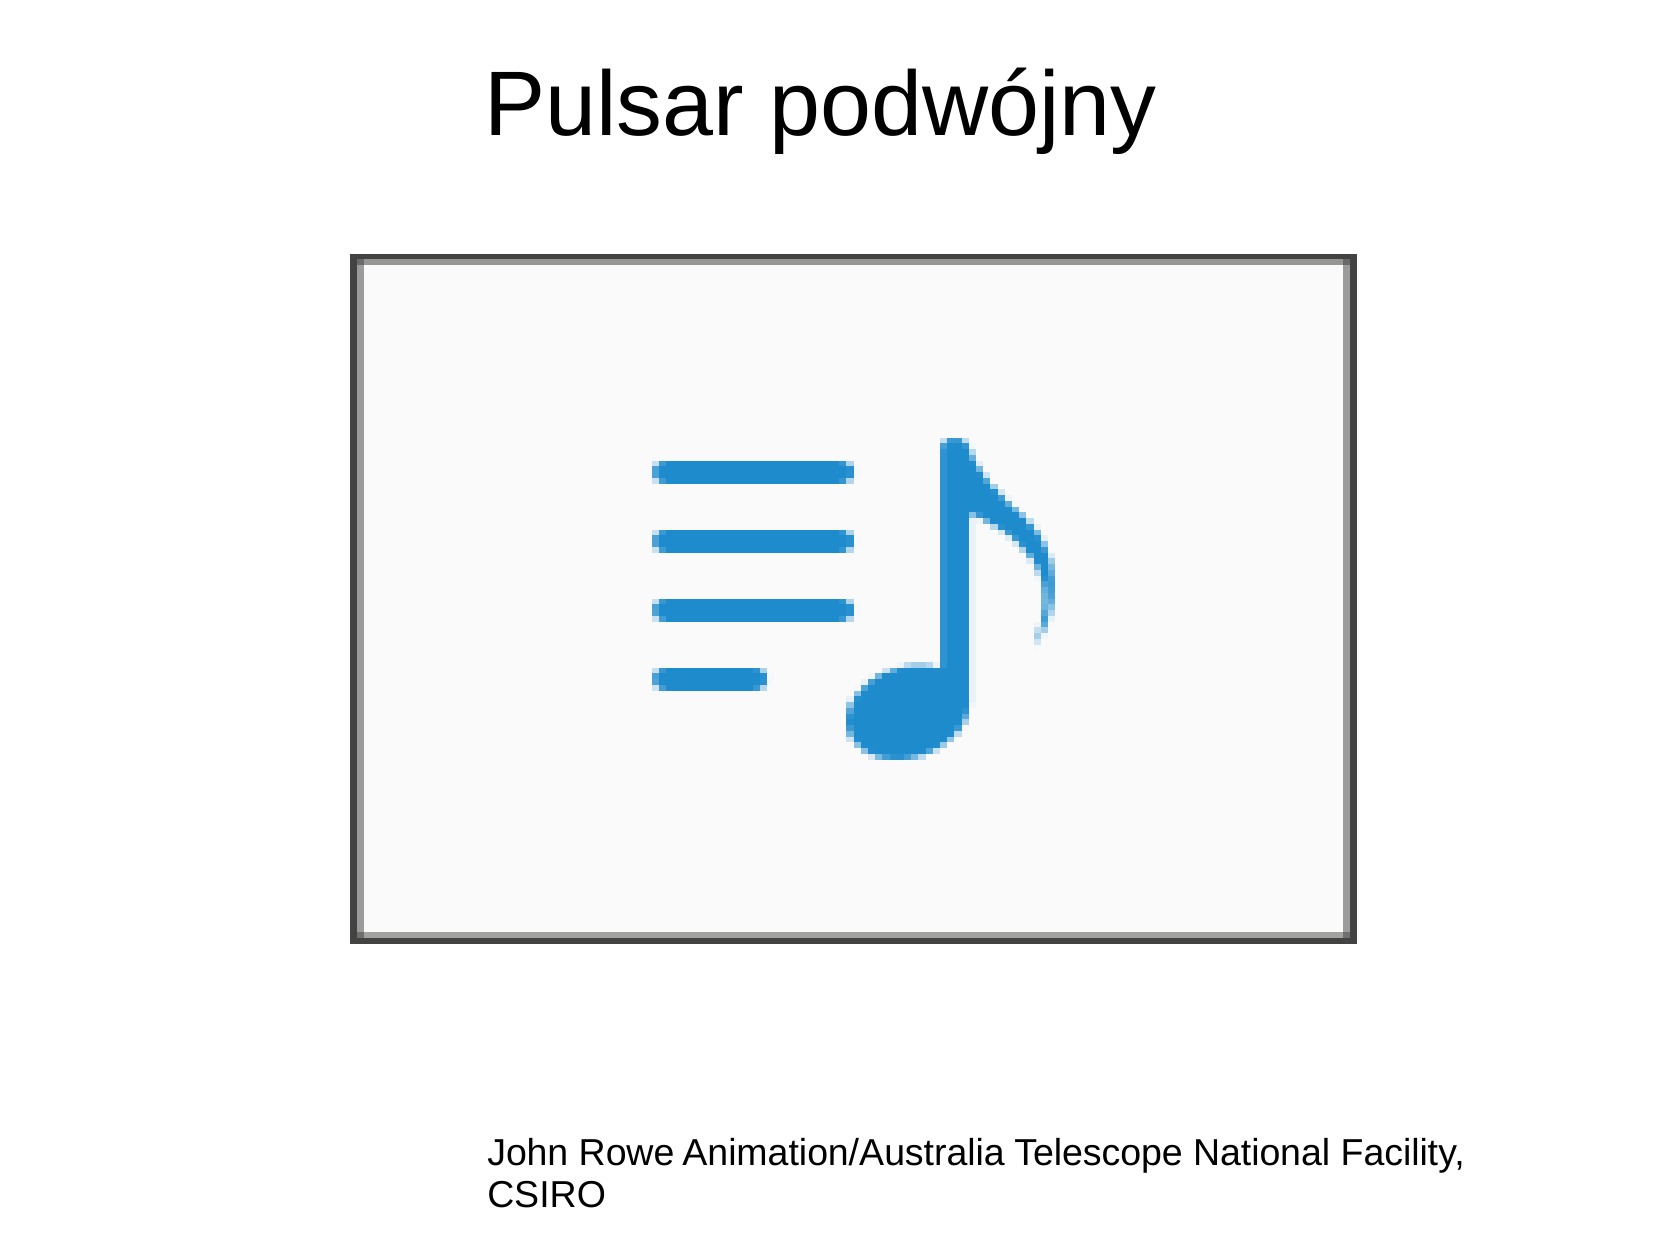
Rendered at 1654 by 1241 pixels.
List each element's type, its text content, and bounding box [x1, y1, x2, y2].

title Pulsar podwójny [76, 0, 1565, 208]
text_box John Rowe Animation/Australia Telescope National Facility, CSIRO [472, 1124, 1609, 1182]
text_box [349, 253, 1359, 945]
